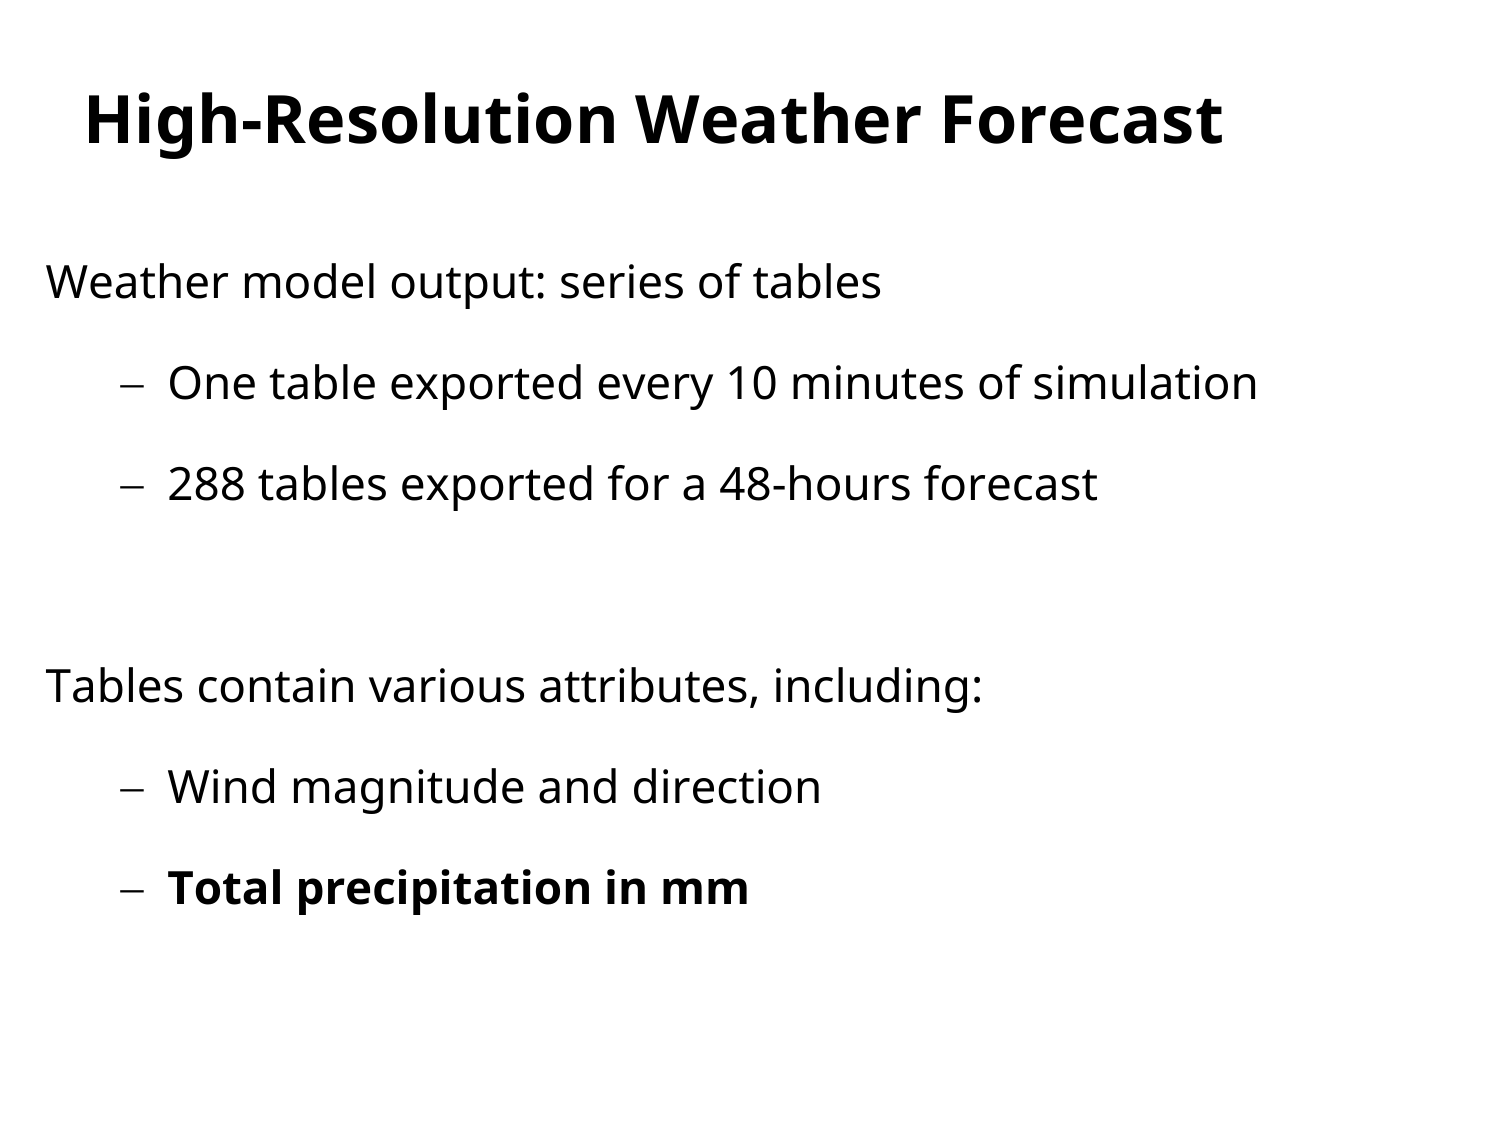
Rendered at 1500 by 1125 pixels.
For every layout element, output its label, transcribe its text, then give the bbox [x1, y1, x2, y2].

text_box High-Resolution Weather Forecast [69, 68, 1420, 190]
text_box Weather model output: series of tables One table exported every 10 minutes of simulation 288 tables exported for a 48-hours forecast Tables contain various attributes, including: Wind magnitude and direction Total precipitation in mm [30, 249, 1481, 923]
